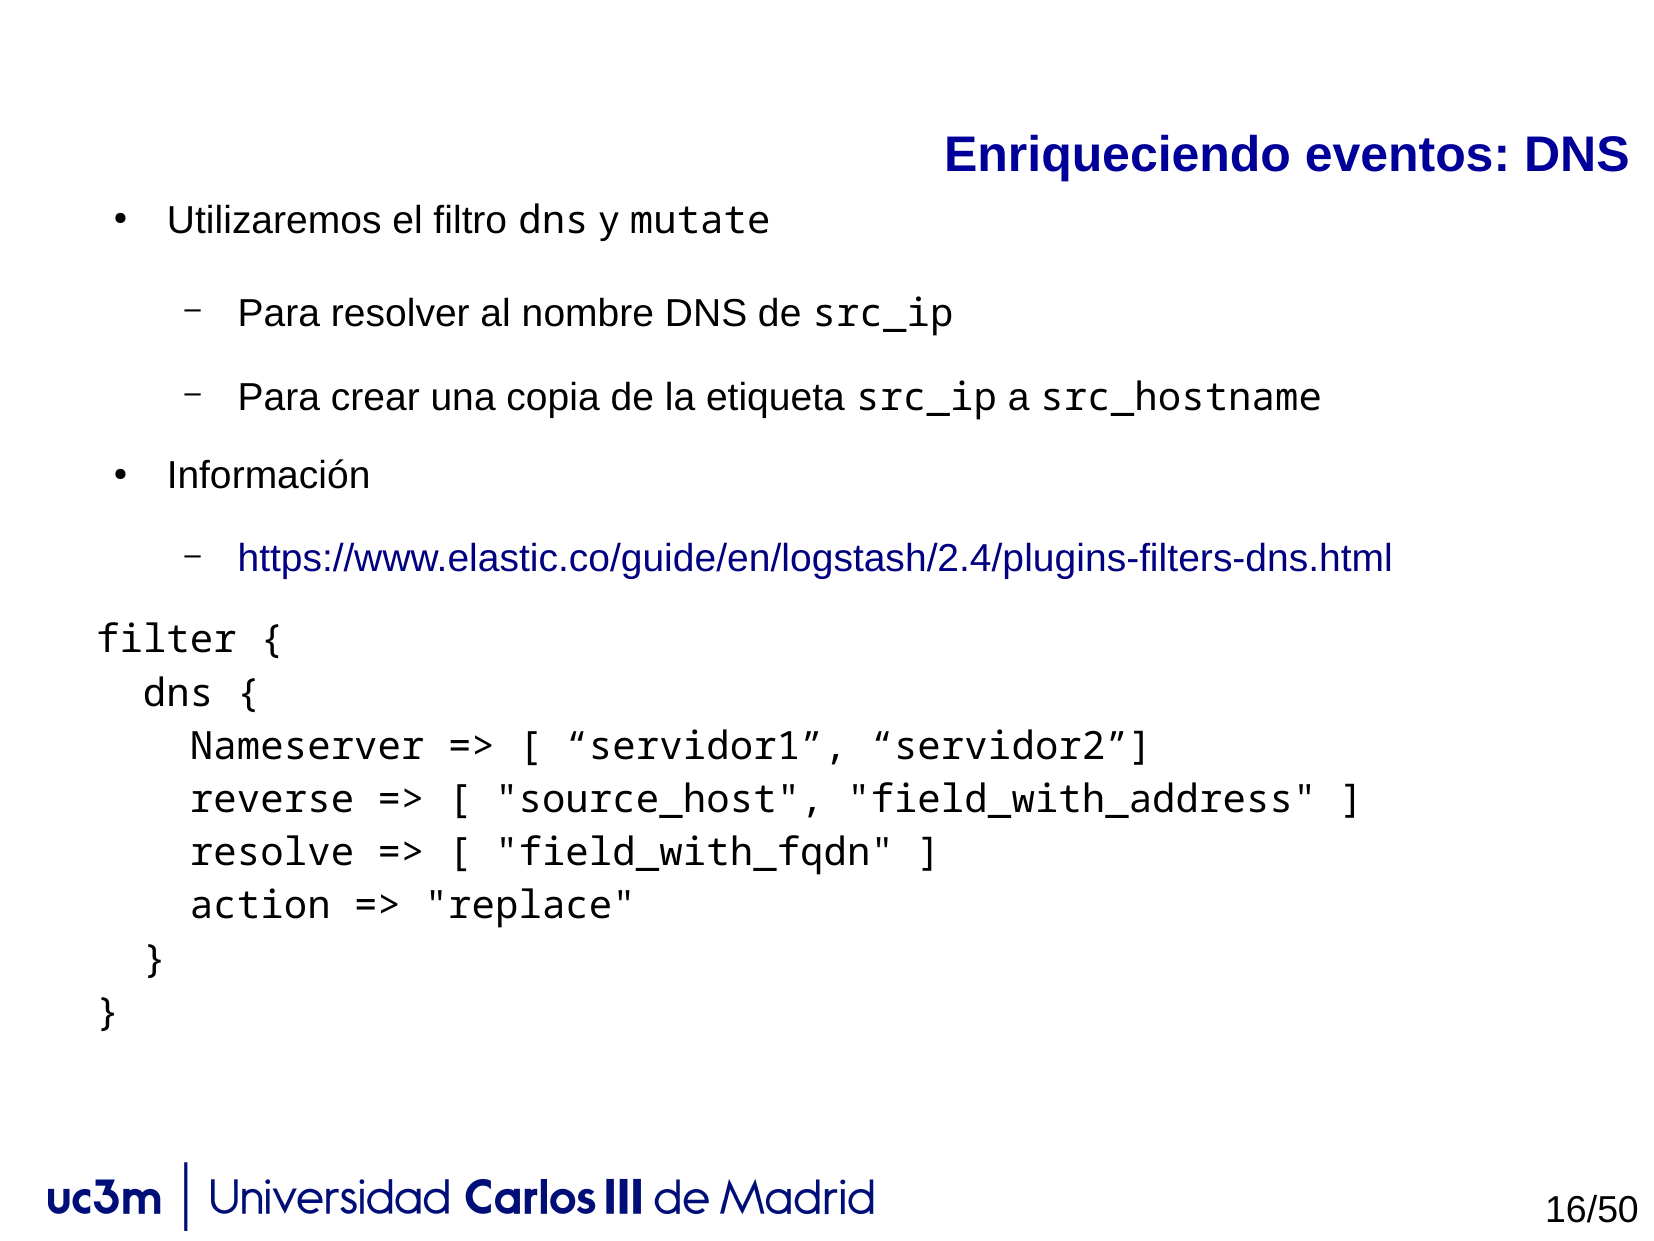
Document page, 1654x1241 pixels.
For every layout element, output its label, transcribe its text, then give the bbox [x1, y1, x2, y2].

picture [11, 1151, 910, 1241]
title Enriqueciendo eventos: DNS [129, 0, 1630, 182]
list Utilizaremos el filtro dns y mutate Para resolver al nombre DNS de src_ip Para crear una copia de la etiqueta src_ip a src_hostname Información https://www.elastic.co/guide/en/logstash/2.4/plugins-filters-dns.html filter { dns { Nameserver => [ “servidor1”, “servidor2”] reverse => [ "source_host", "field_with_address" ] resolve => [ "field_with_fqdn" ] action => "replace" } } [95, 192, 1584, 1147]
